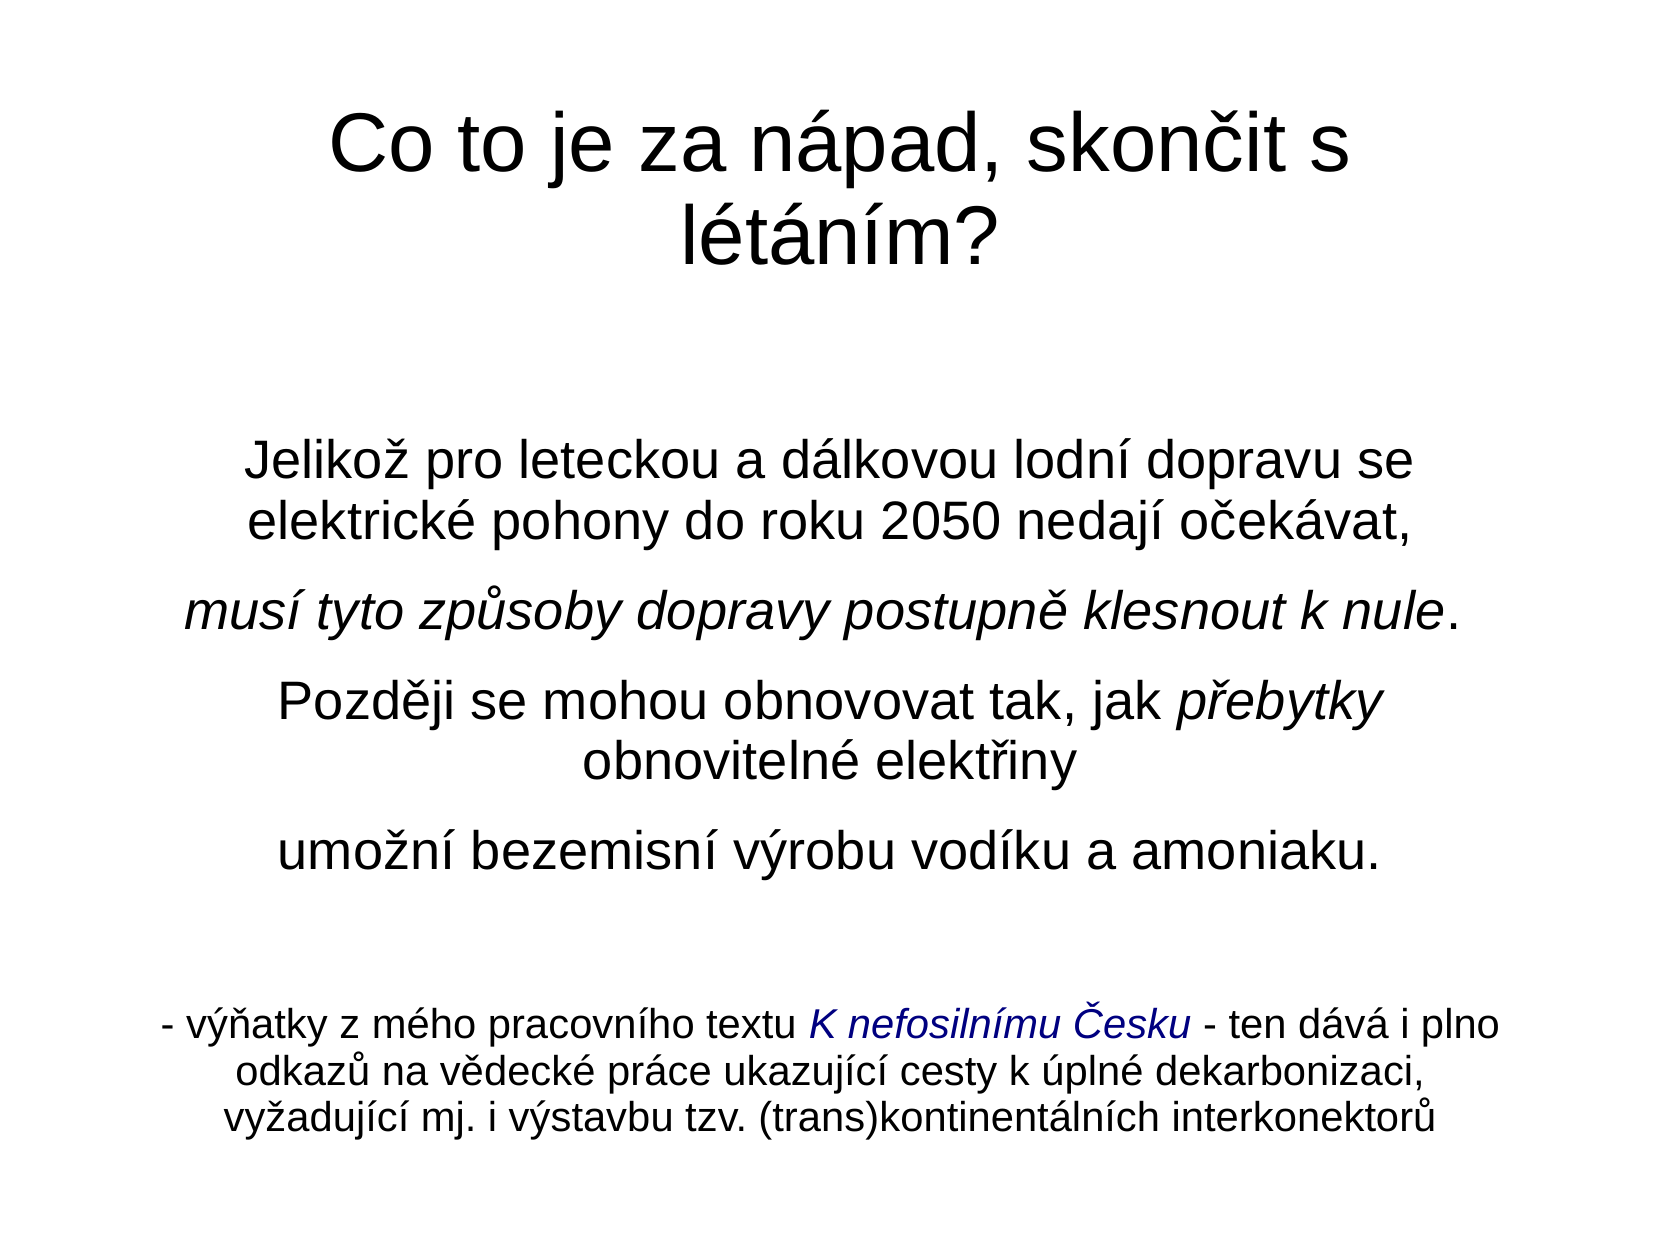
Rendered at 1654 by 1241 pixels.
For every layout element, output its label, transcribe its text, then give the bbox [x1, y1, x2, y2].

title Co to je za nápad, skončit s létáním? [165, 71, 1516, 308]
list Jelikož pro leteckou a dálkovou lodní dopravu se elektrické pohony do roku 2050 nedají očekávat, musí tyto způsoby dopravy postupně klesnout k nule. Později se mohou obnovovat tak, jak přebytky obnovitelné elektřiny umožní bezemisní výrobu vodíku a amoniaku. - výňatky z mého pracovního textu K nefosilnímu Česku - ten dává i plno odkazů na vědecké práce ukazující cesty k úplné dekarbonizaci, vyžadující mj. i výstavbu tzv. (trans)kontinentálních interkonektorů [155, 339, 1506, 1182]
